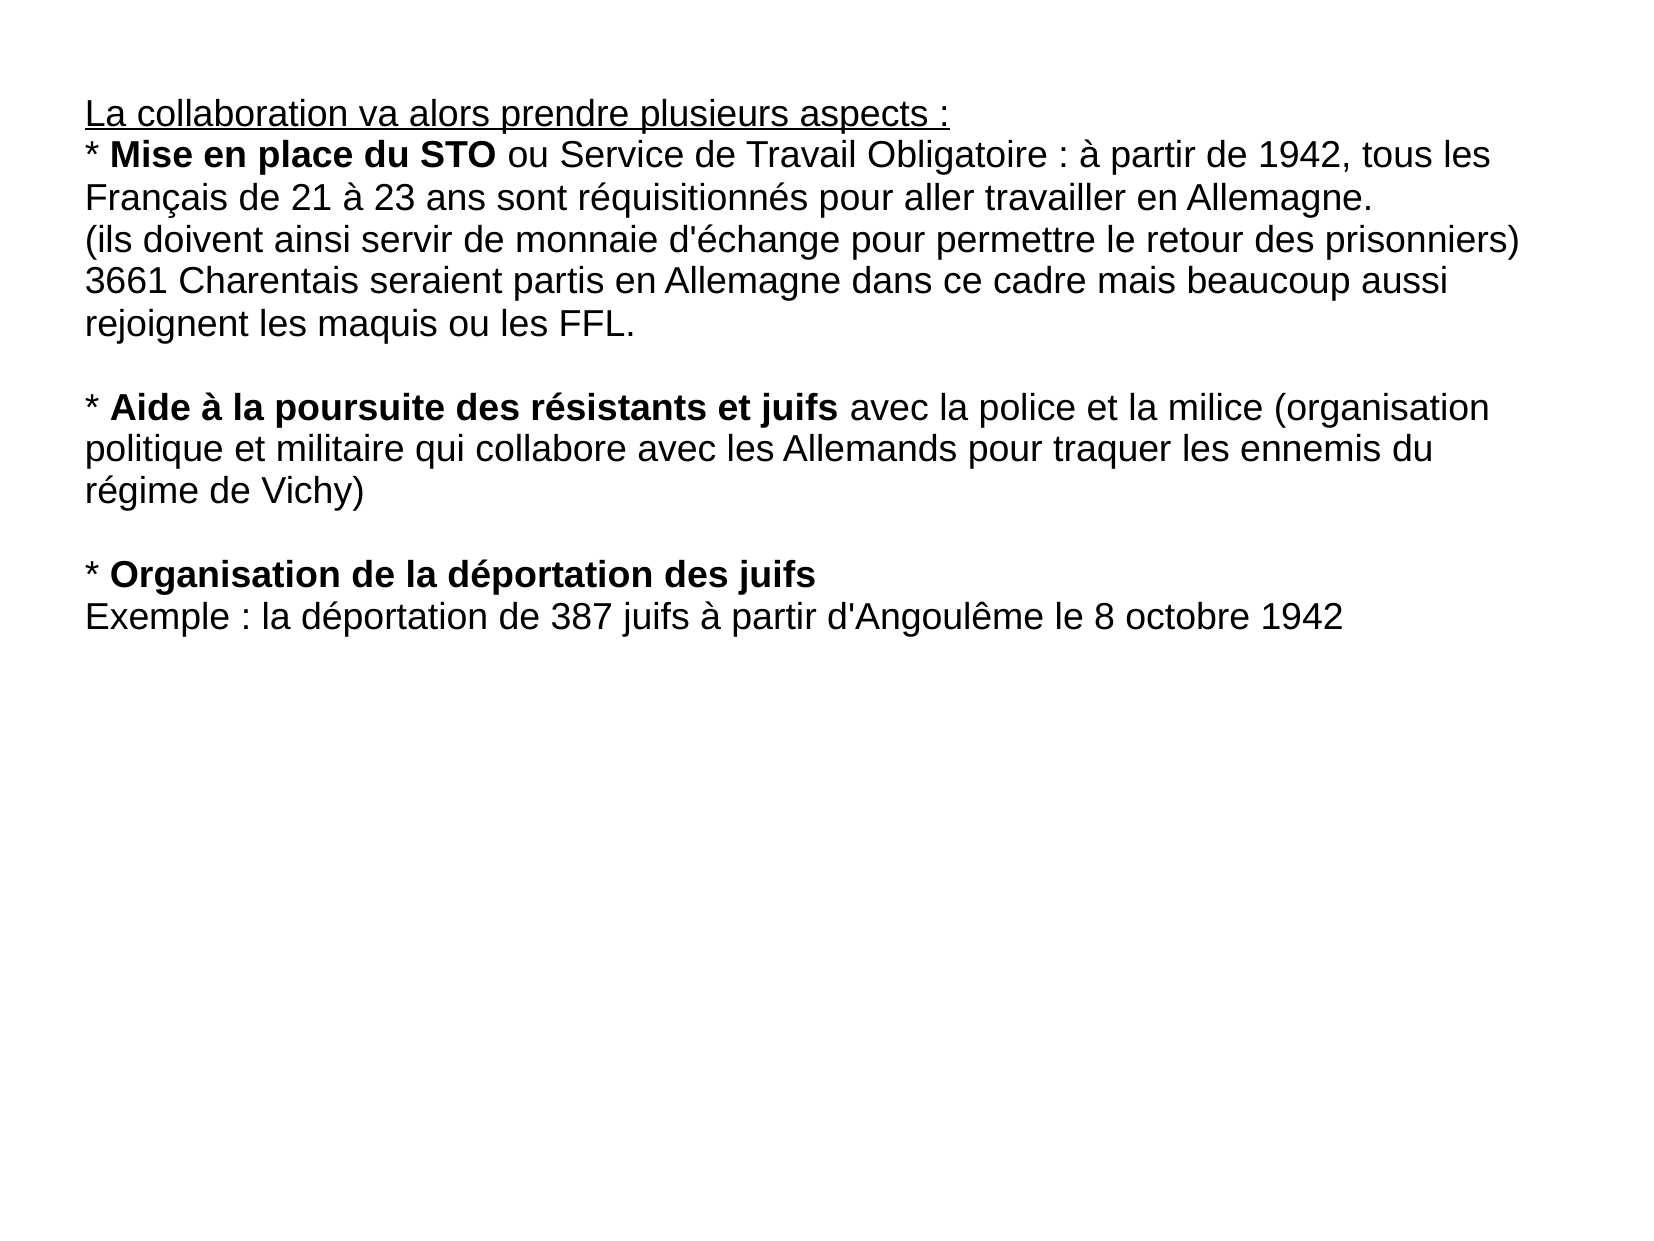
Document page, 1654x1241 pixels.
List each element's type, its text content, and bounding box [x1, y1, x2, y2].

text_box La collaboration va alors prendre plusieurs aspects : * Mise en place du STO ou Service de Travail Obligatoire : à partir de 1942, tous les Français de 21 à 23 ans sont réquisitionnés pour aller travailler en Allemagne. (ils doivent ainsi servir de monnaie d'échange pour permettre le retour des prisonniers) 3661 Charentais seraient partis en Allemagne dans ce cadre mais beaucoup aussi rejoignent les maquis ou les FFL. * Aide à la poursuite des résistants et juifs avec la police et la milice (organisation politique et militaire qui collabore avec les Allemands pour traquer les ennemis du régime de Vichy) * Organisation de la déportation des juifs Exemple : la déportation de 387 juifs à partir d'Angoulême le 8 octobre 1942 [70, 84, 1536, 650]
